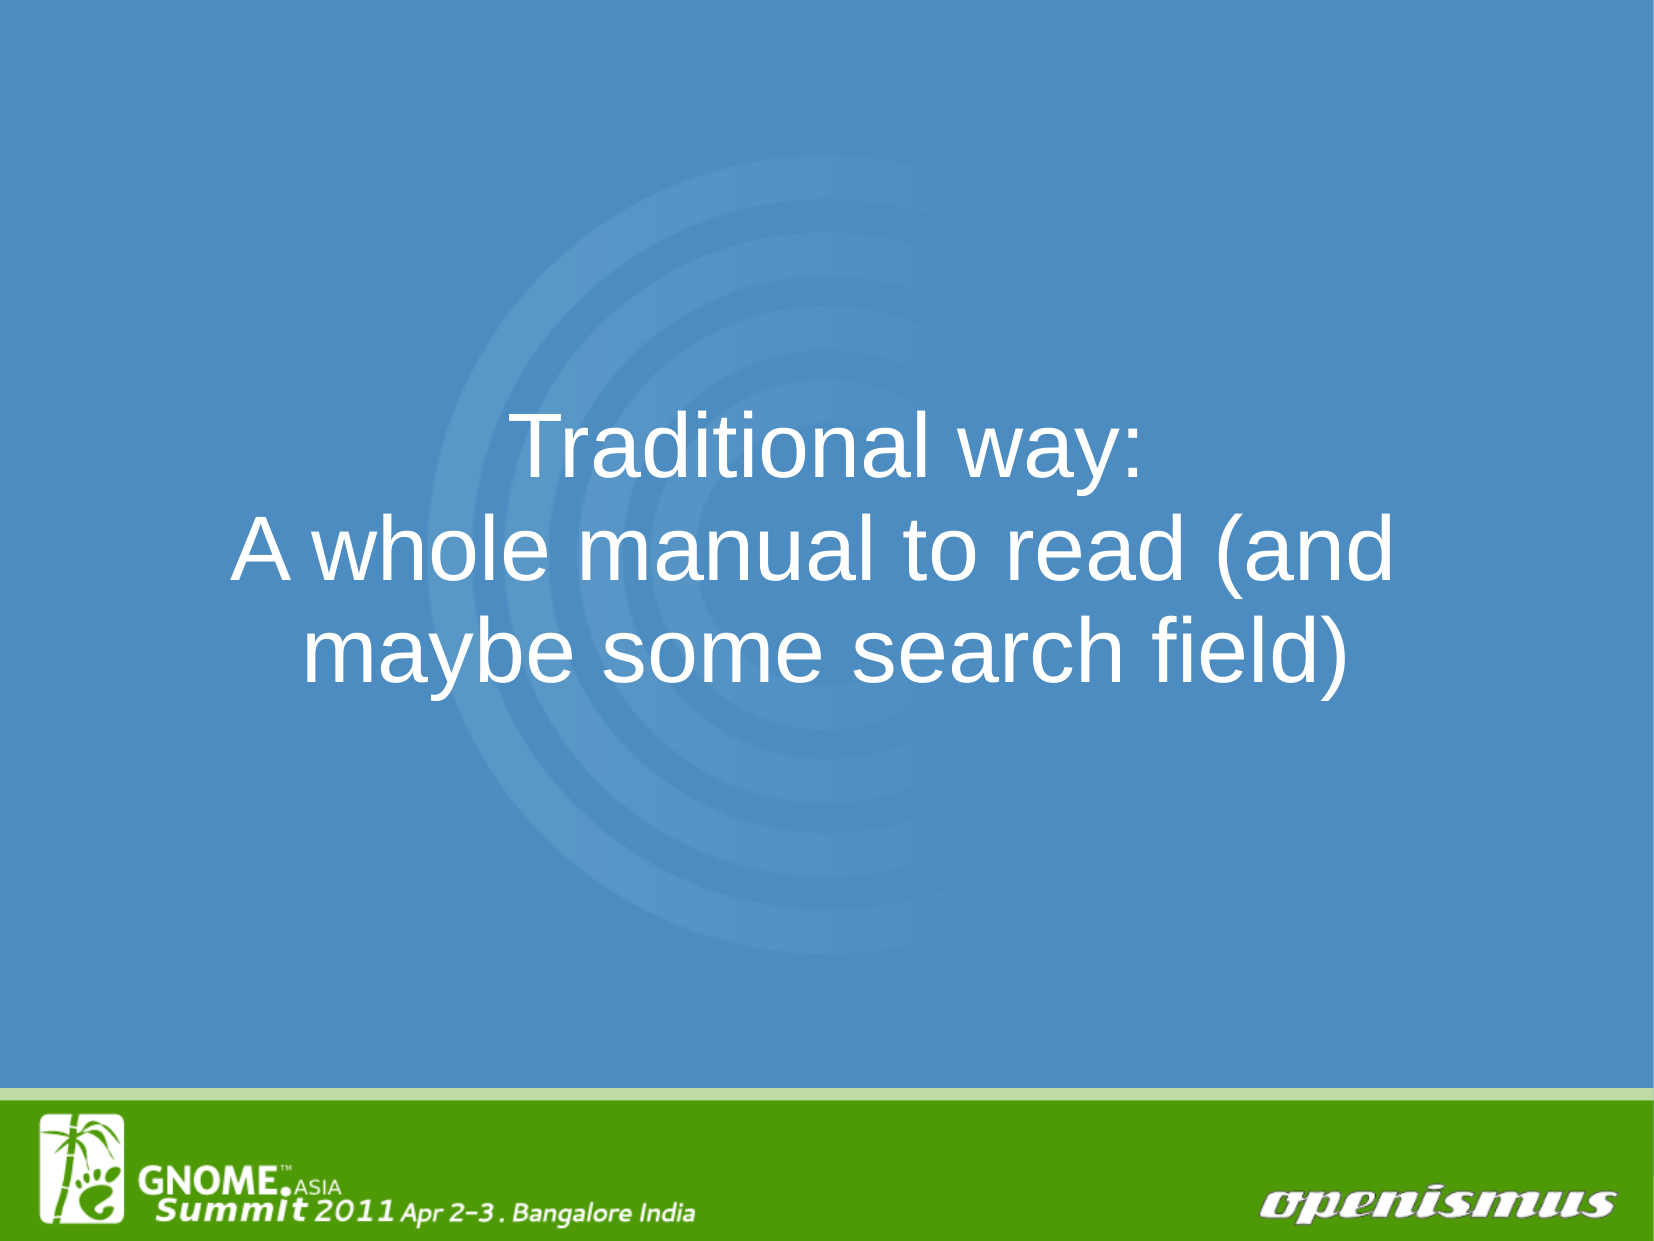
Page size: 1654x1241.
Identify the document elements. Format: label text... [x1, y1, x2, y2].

picture [0, 0, 1654, 1241]
title Traditional way: A whole manual to read (and maybe some search field) [82, 394, 1571, 703]
